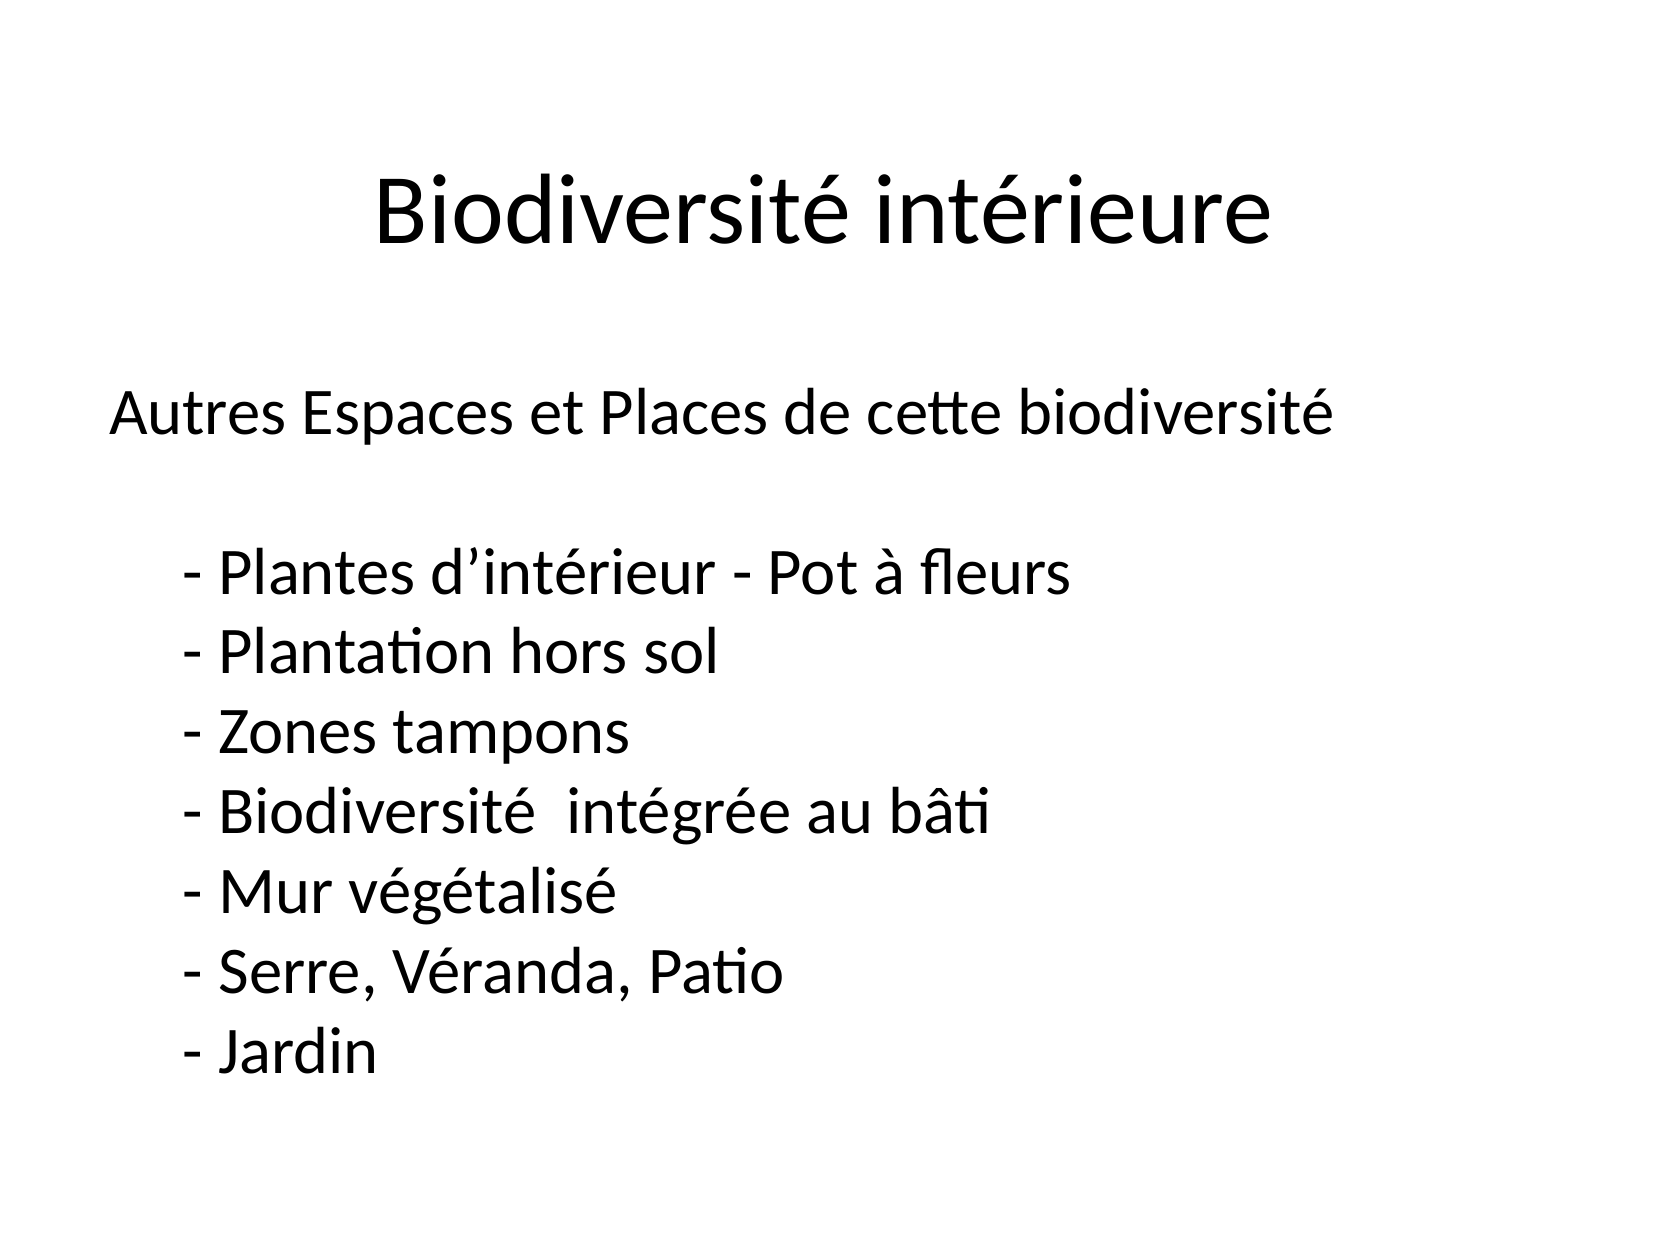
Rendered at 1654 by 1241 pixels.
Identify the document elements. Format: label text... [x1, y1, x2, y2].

text_box Biodiversité intérieure [359, 135, 1289, 271]
text_box Autres Espaces et Places de cette biodiversité - Plantes d’intérieur - Pot à fleurs - Plantation hors sol - Zones tampons - Biodiversité intégrée au bâti - Mur végétalisé - Serre, Véranda, Patio - Jardin [94, 360, 1430, 1095]
